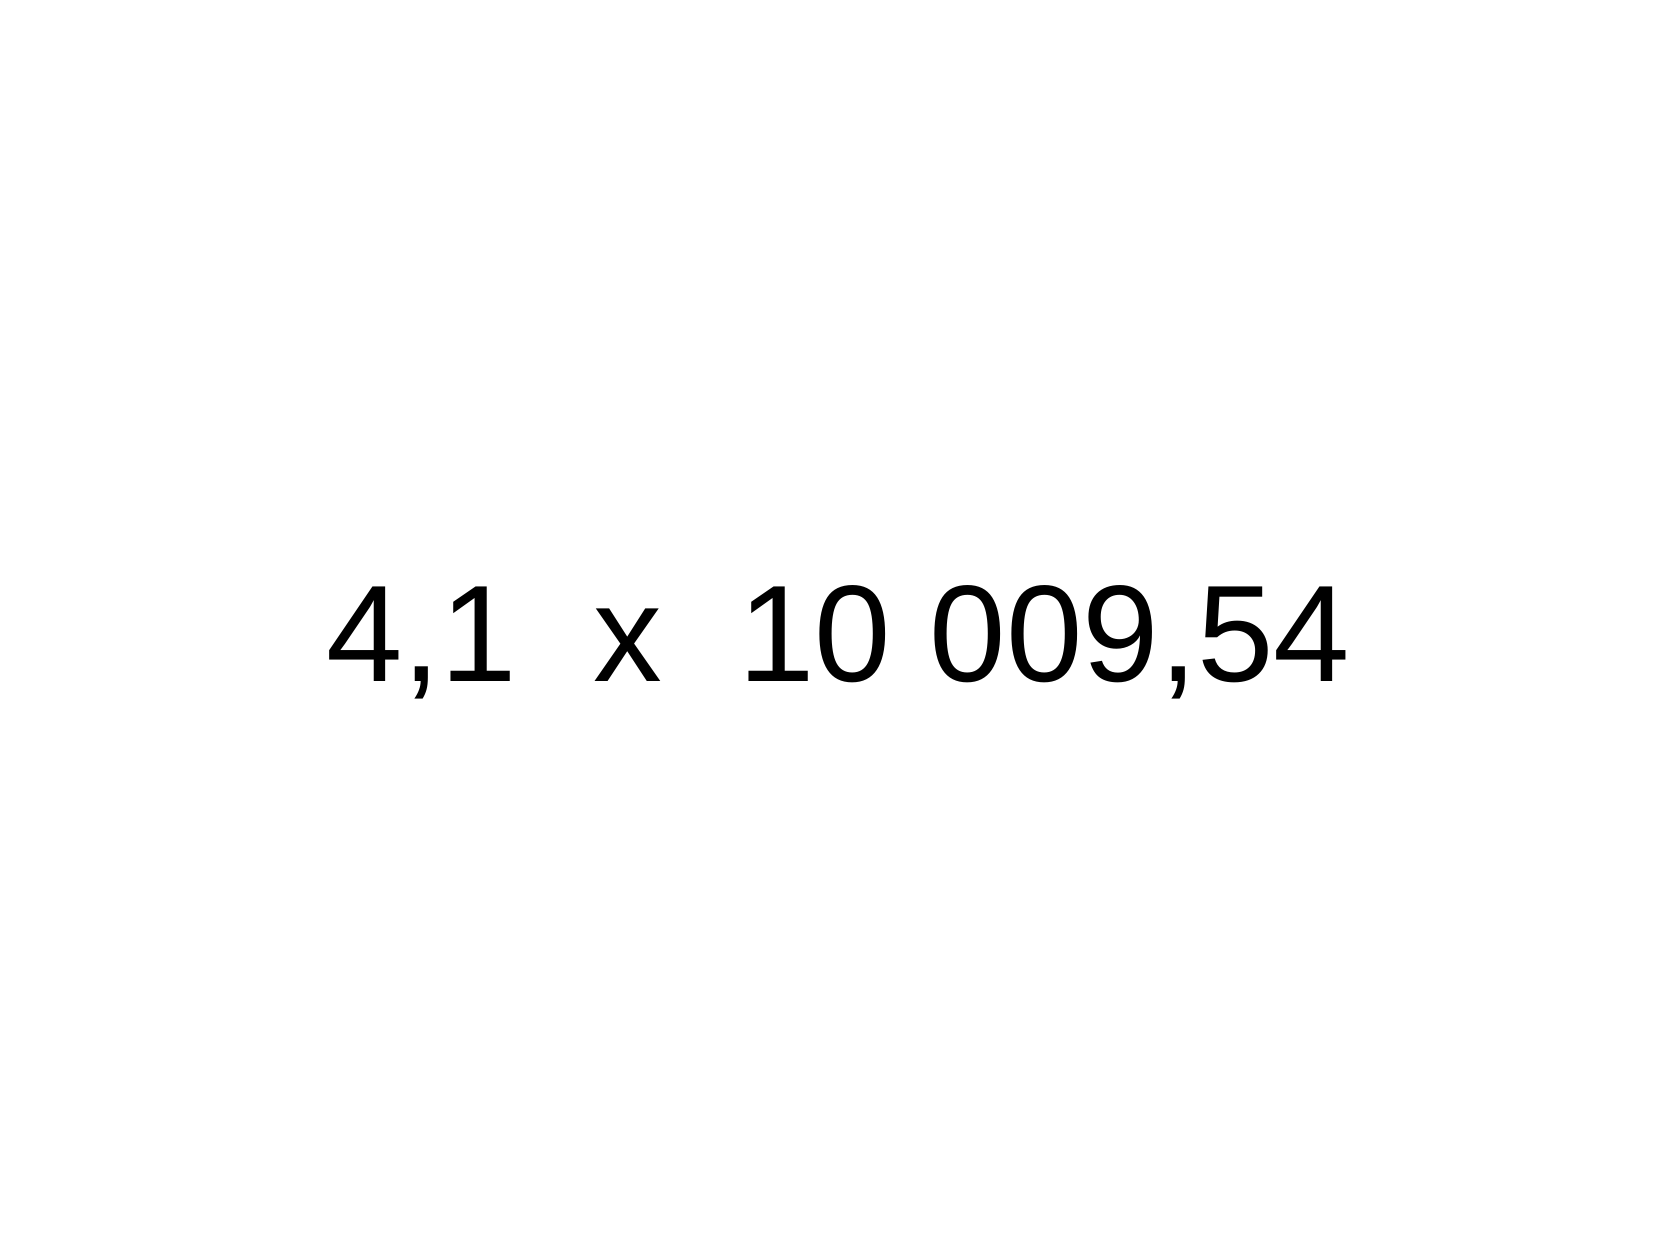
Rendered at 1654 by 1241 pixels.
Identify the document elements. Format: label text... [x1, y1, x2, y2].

subtitle 4,1 x 10 009,54 [94, 173, 1583, 993]
